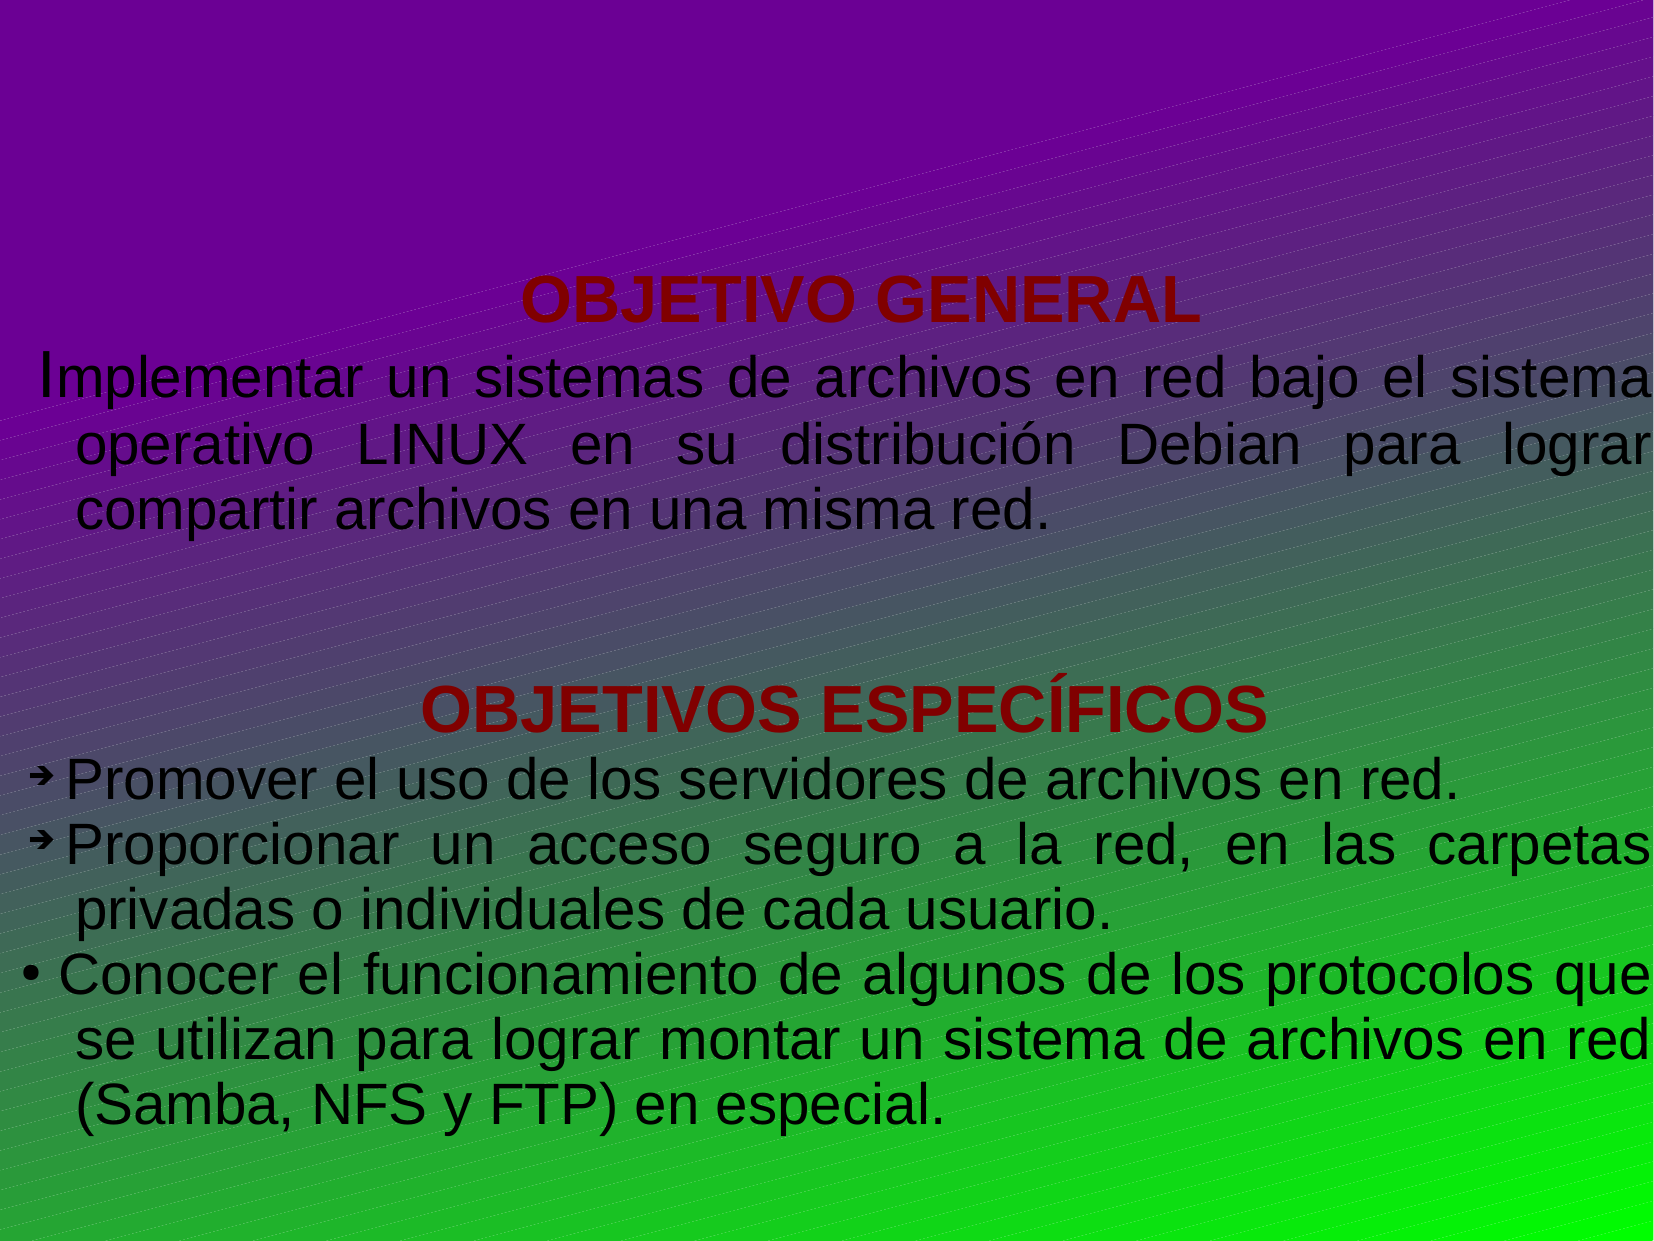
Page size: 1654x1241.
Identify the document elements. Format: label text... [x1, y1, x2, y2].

subtitle OBJETIVO GENERAL Implementar un sistemas de archivos en red bajo el sistema operativo LINUX en su distribución Debian para lograr compartir archivos en una misma red. OBJETIVOS ESPECÍFICOS Promover el uso de los servidores de archivos en red. Proporcionar un acceso seguro a la red, en las carpetas privadas o individuales de cada usuario. Conocer el funcionamiento de algunos de los protocolos que se utilizan para lograr montar un sistema de archivos en red (Samba, NFS y FTP) en especial. [0, 153, 1654, 1241]
